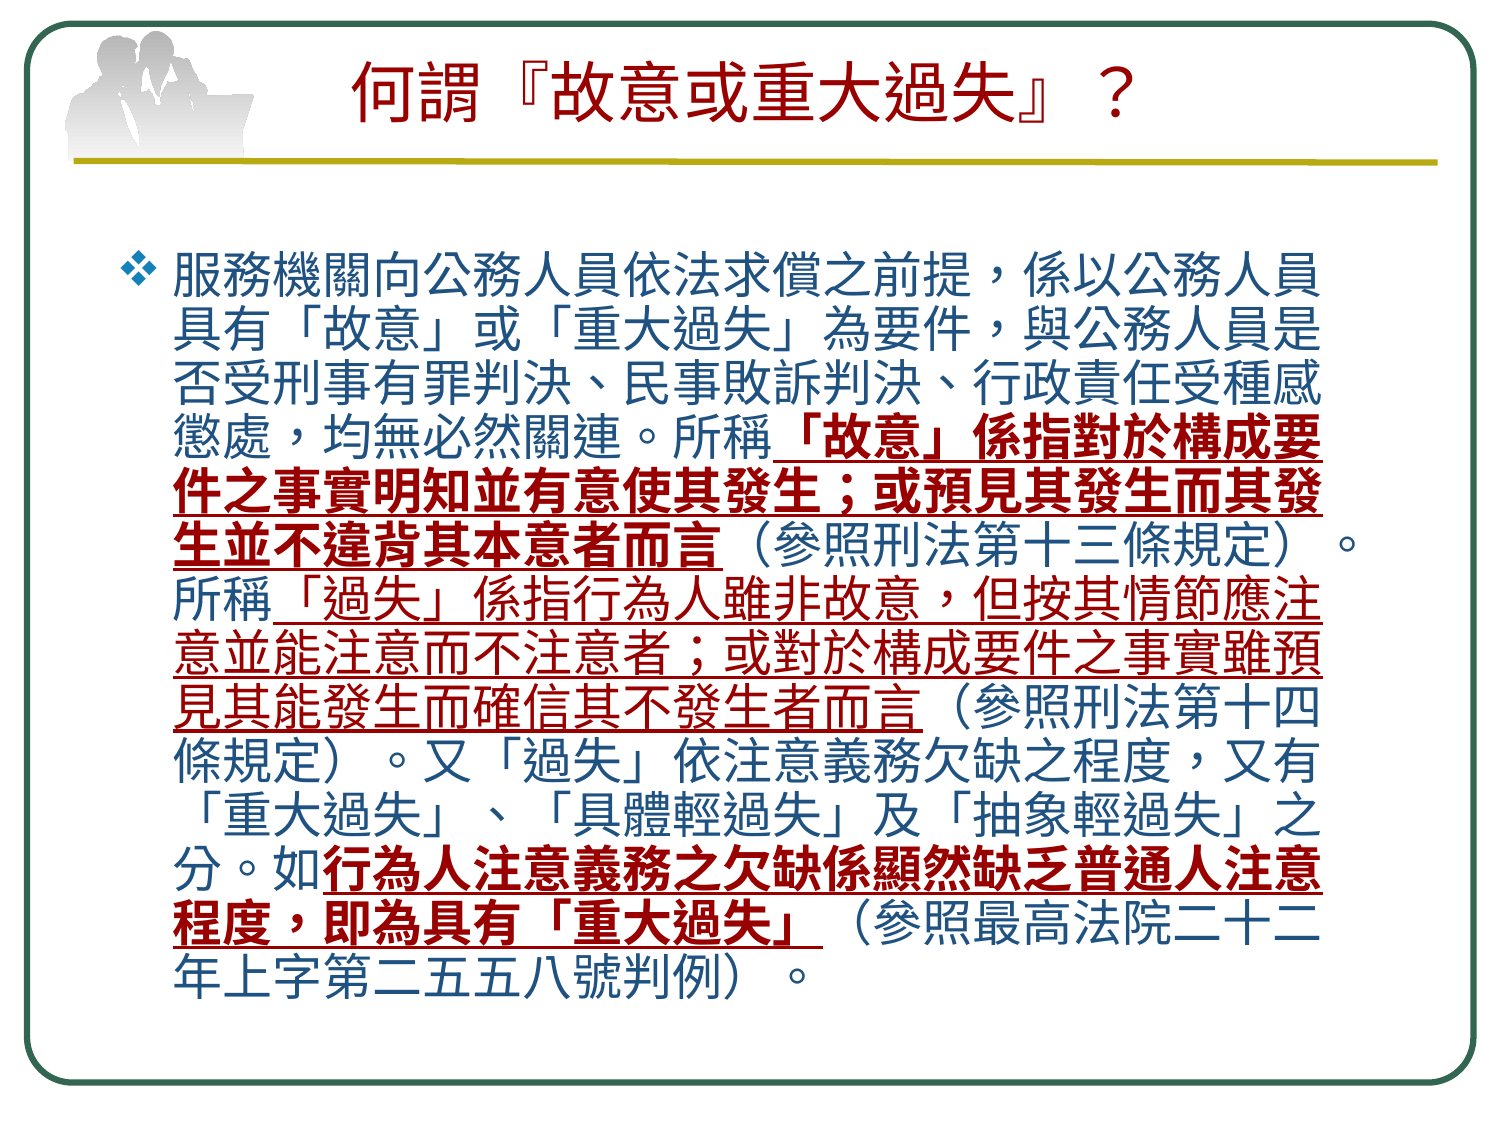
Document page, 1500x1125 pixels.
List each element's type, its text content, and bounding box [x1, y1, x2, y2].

title 何謂『故意或重大過失』？ [75, 45, 1426, 138]
list 服務機關向公務人員依法求償之前提，係以公務人員具有「故意」或「重大過失」為要件，與公務人員是否受刑事有罪判決、民事敗訴判決、行政責任受種感懲處，均無必然關連。所稱「故意」係指對於構成要件之事實明知並有意使其發生；或預見其發生而其發生並不違背其本意者而言（參照刑法第十三條規定）。所稱「過失」係指行為人雖非故意，但按其情節應注意並能注意而不注意者；或對於構成要件之事實雖預見其能發生而確信其不發生者而言（參照刑法第十四條規定）。又「過失」依注意義務欠缺之程度，又有「重大過失」、「具體輕過失」及「抽象輕過失」之分。如行為人注意義務之欠缺係顯然缺乏普通人注意程度，即為具有「重大過失」（參照最高法院二十二年上字第二五五八號判例）。 [101, 243, 1386, 1018]
